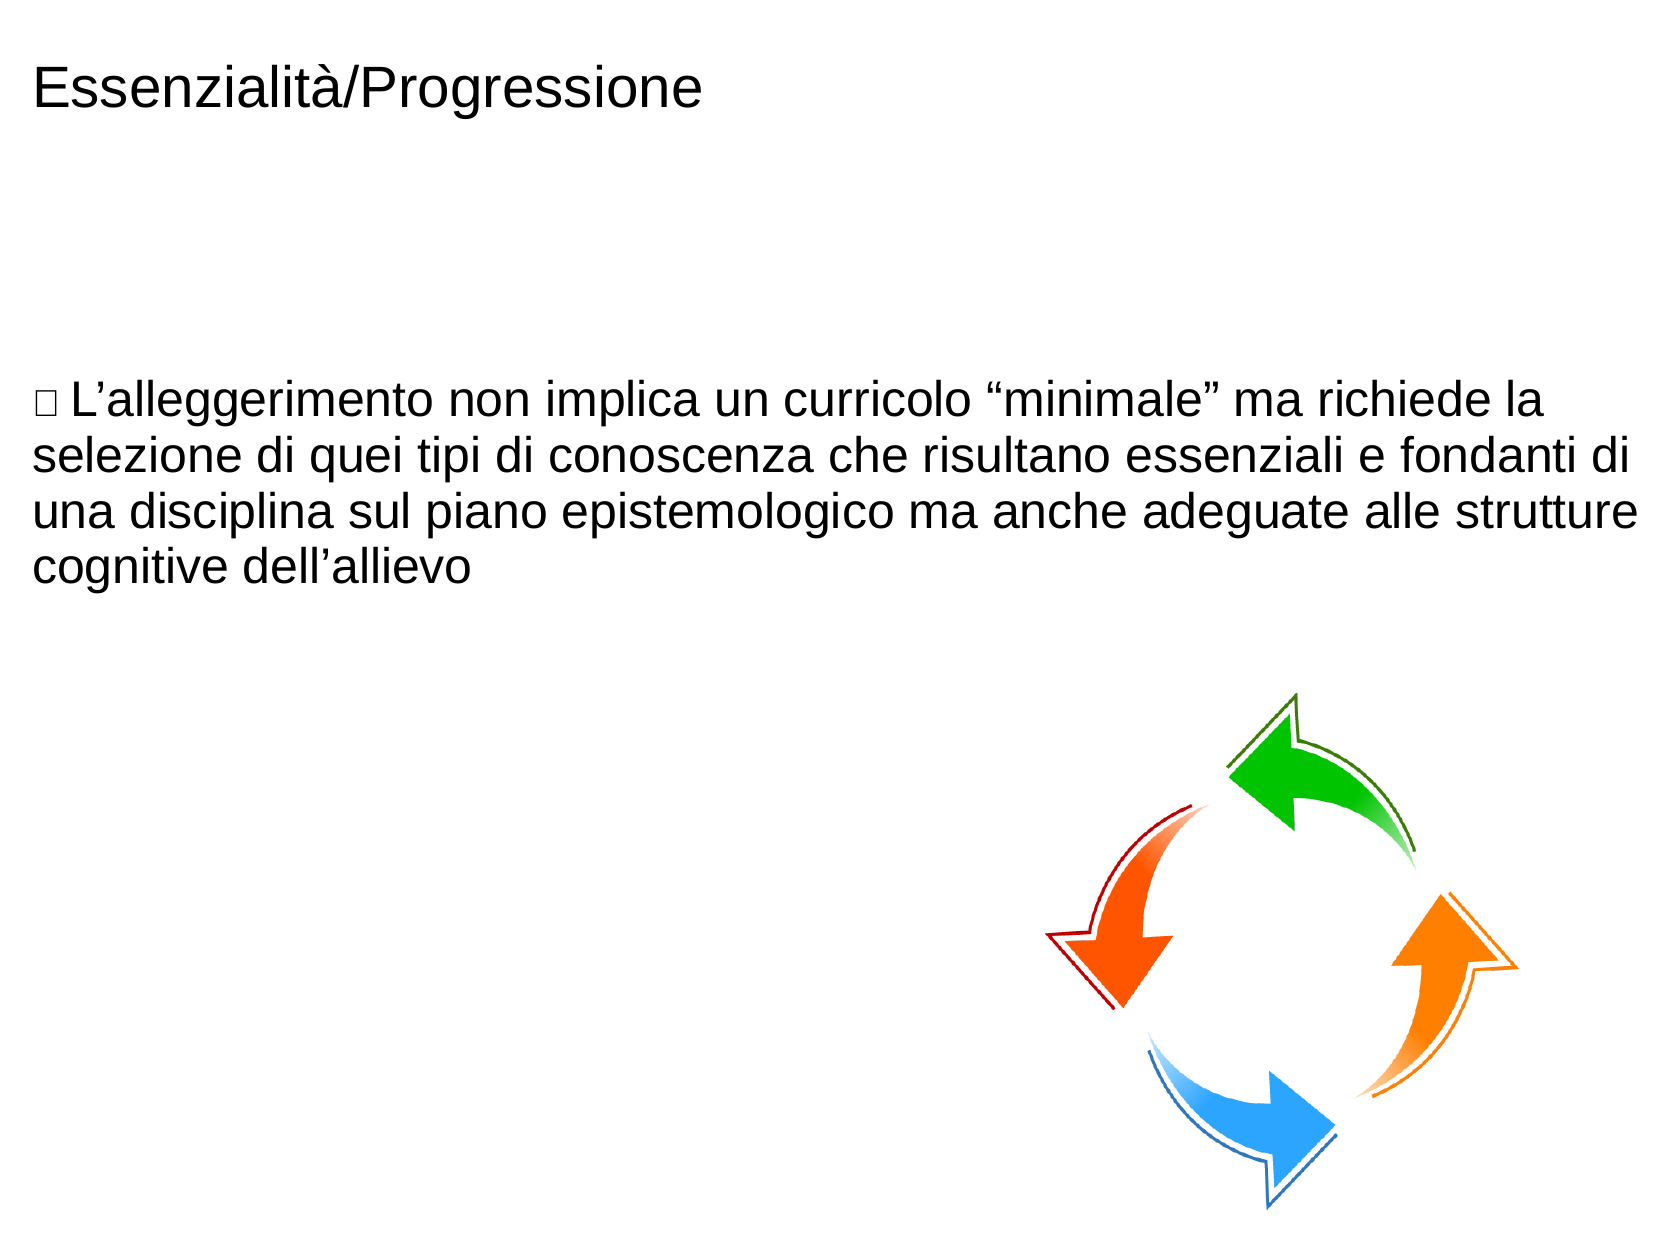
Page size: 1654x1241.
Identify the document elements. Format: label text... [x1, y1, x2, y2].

picture [1039, 684, 1524, 1217]
text_box Essenzialità/Progressione  L’alleggerimento non implica un curricolo “minimale” ma richiede la selezione di quei tipi di conoscenza che risultano essenziali e fondanti di una disciplina sul piano epistemologico ma anche adeguate alle strutture cognitive dell’allievo [17, 47, 1654, 603]
